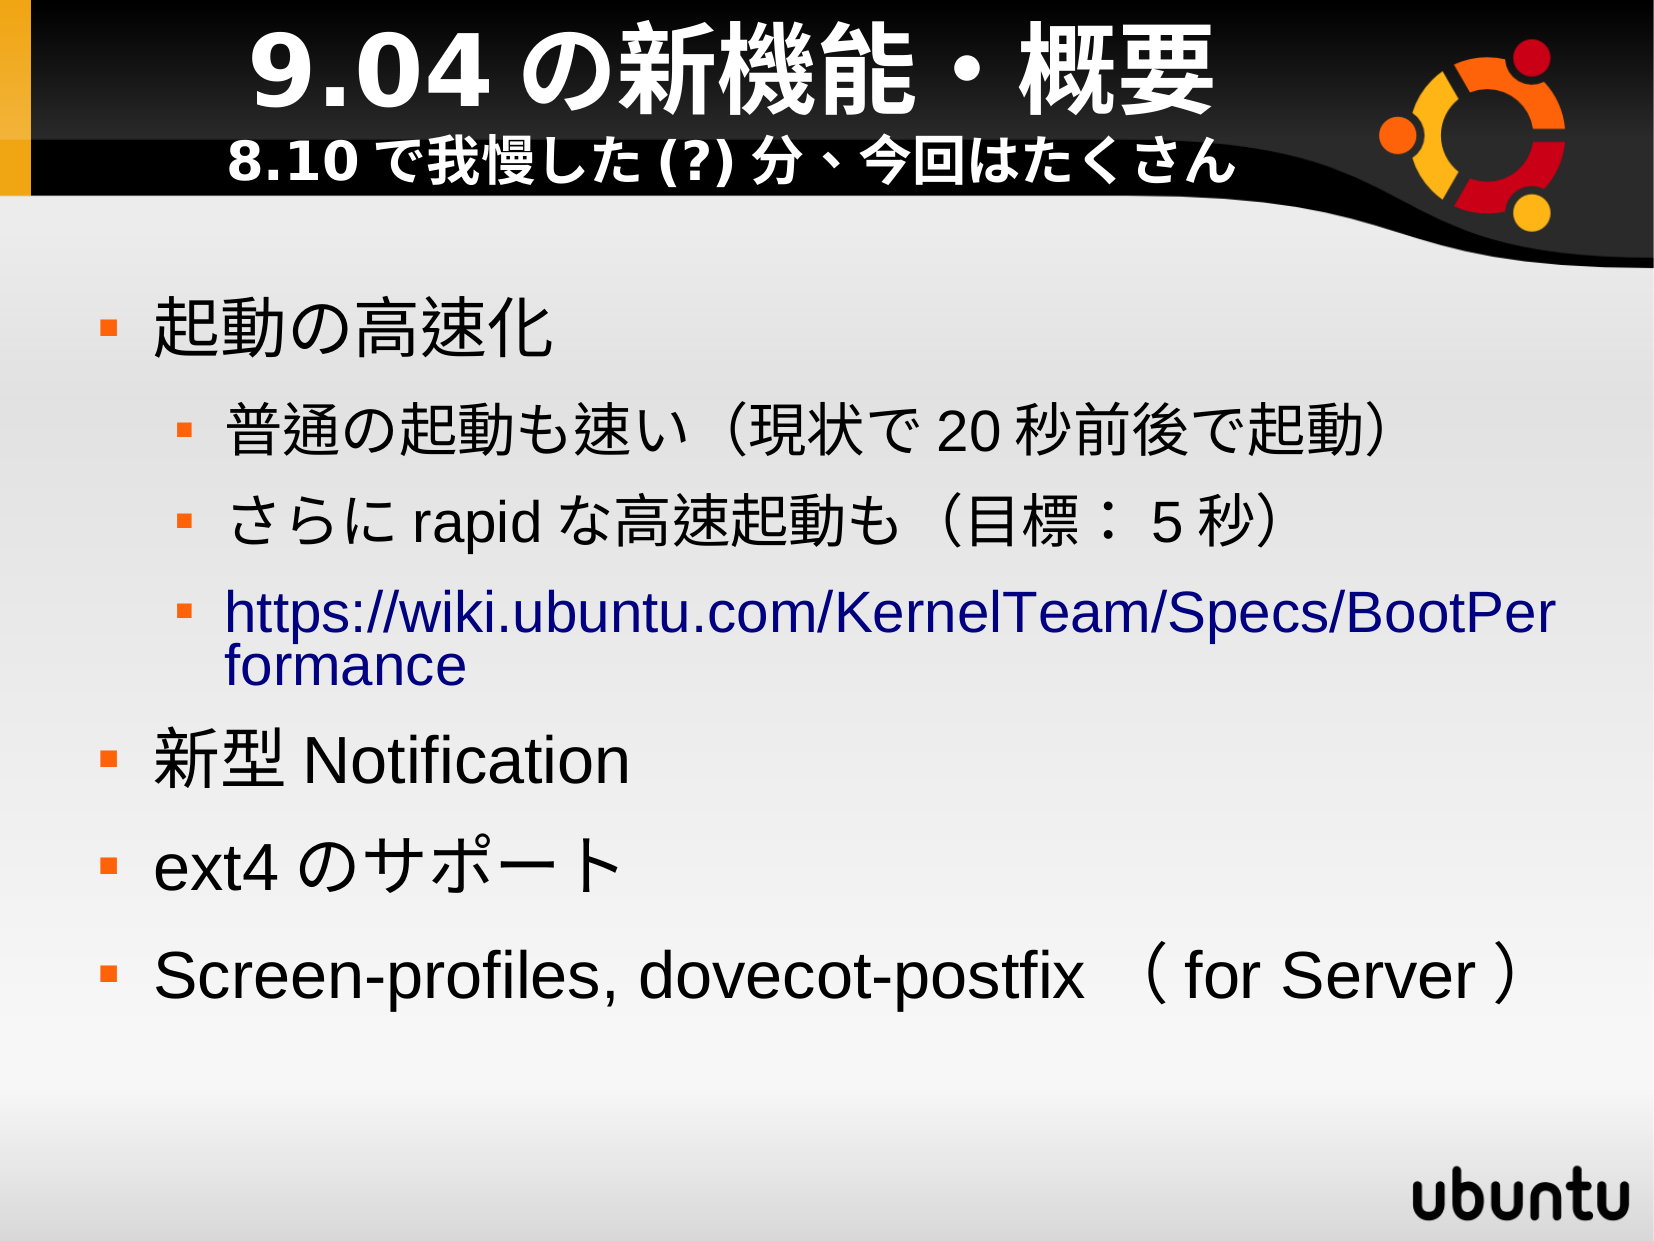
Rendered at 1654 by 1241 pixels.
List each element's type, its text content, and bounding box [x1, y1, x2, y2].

title 9.04の新機能・概要 8.10で我慢した(?)分、今回はたくさん [76, 0, 1388, 208]
picture [0, 0, 1654, 1241]
list 起動の高速化 普通の起動も速い（現状で20秒前後で起動） さらにrapidな高速起動も（目標：5秒） https://wiki.ubuntu.com/KernelTeam/Specs/BootPerformance 新型Notification ext4のサポート Screen-profiles, dovecot-postfix（for Server） [82, 290, 1571, 1109]
